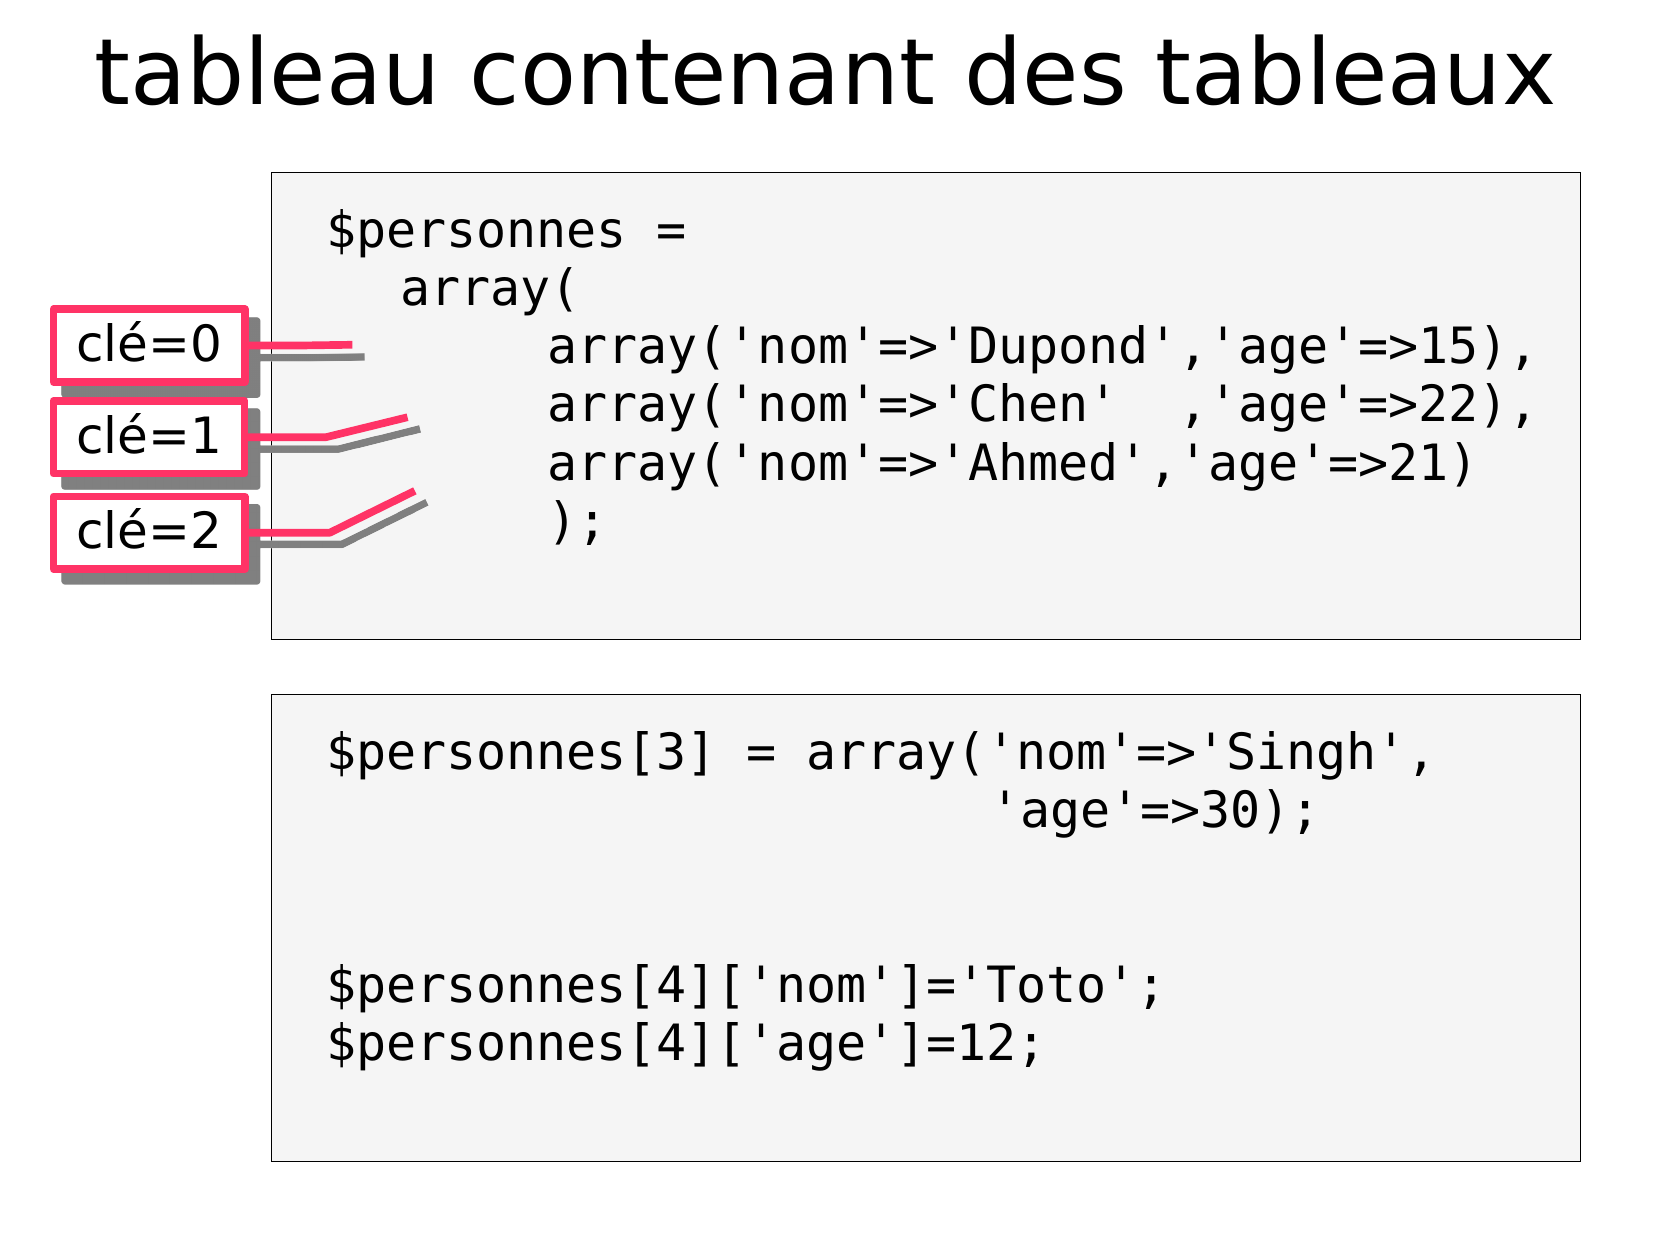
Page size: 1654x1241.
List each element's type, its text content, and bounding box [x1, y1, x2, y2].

text_box [271, 694, 1581, 1162]
text_box clé=1 [53, 400, 245, 474]
text_box $personnes[3] = array('nom'=>'Singh', 'age'=>30); $personnes[4]['nom']='Toto'; $personnes[4]['age']=12; [326, 722, 1437, 1120]
text_box [271, 172, 1581, 640]
text_box clé=2 [53, 496, 245, 570]
text_box clé=0 [53, 309, 245, 382]
text_box $personnes = array( array('nom'=>'Dupond','age'=>15), array('nom'=>'Chen' ,'age'=>22), array('nom'=>'Ahmed','age'=>21) ); [326, 200, 1569, 598]
title tableau contenant des tableaux [0, 11, 1654, 134]
